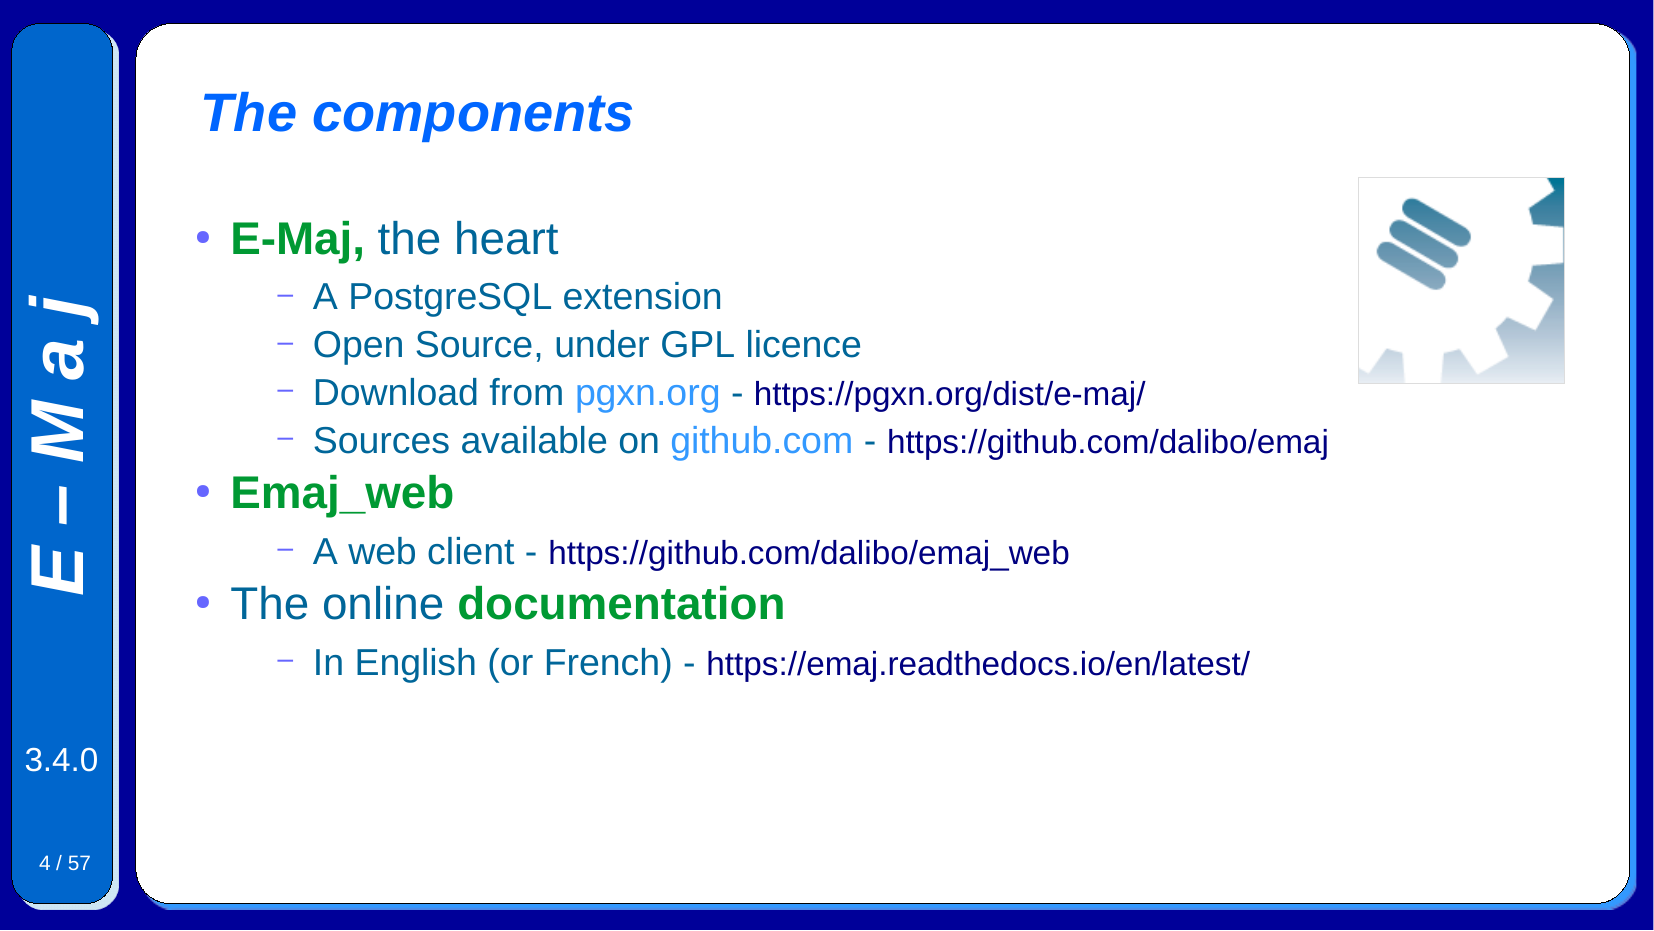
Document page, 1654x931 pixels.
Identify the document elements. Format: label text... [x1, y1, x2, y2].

list E-Maj, the heart A PostgreSQL extension Open Source, under GPL licence Download from pgxn.org - https://pgxn.org/dist/e-maj/ Sources available on github.com - https://github.com/dalibo/emaj Emaj_web A web client - https://github.com/dalibo/emaj_web The online documentation In English (or French) - https://emaj.readthedocs.io/en/latest/ [177, 212, 1587, 804]
title The components [200, 34, 1575, 191]
picture [1358, 177, 1565, 384]
